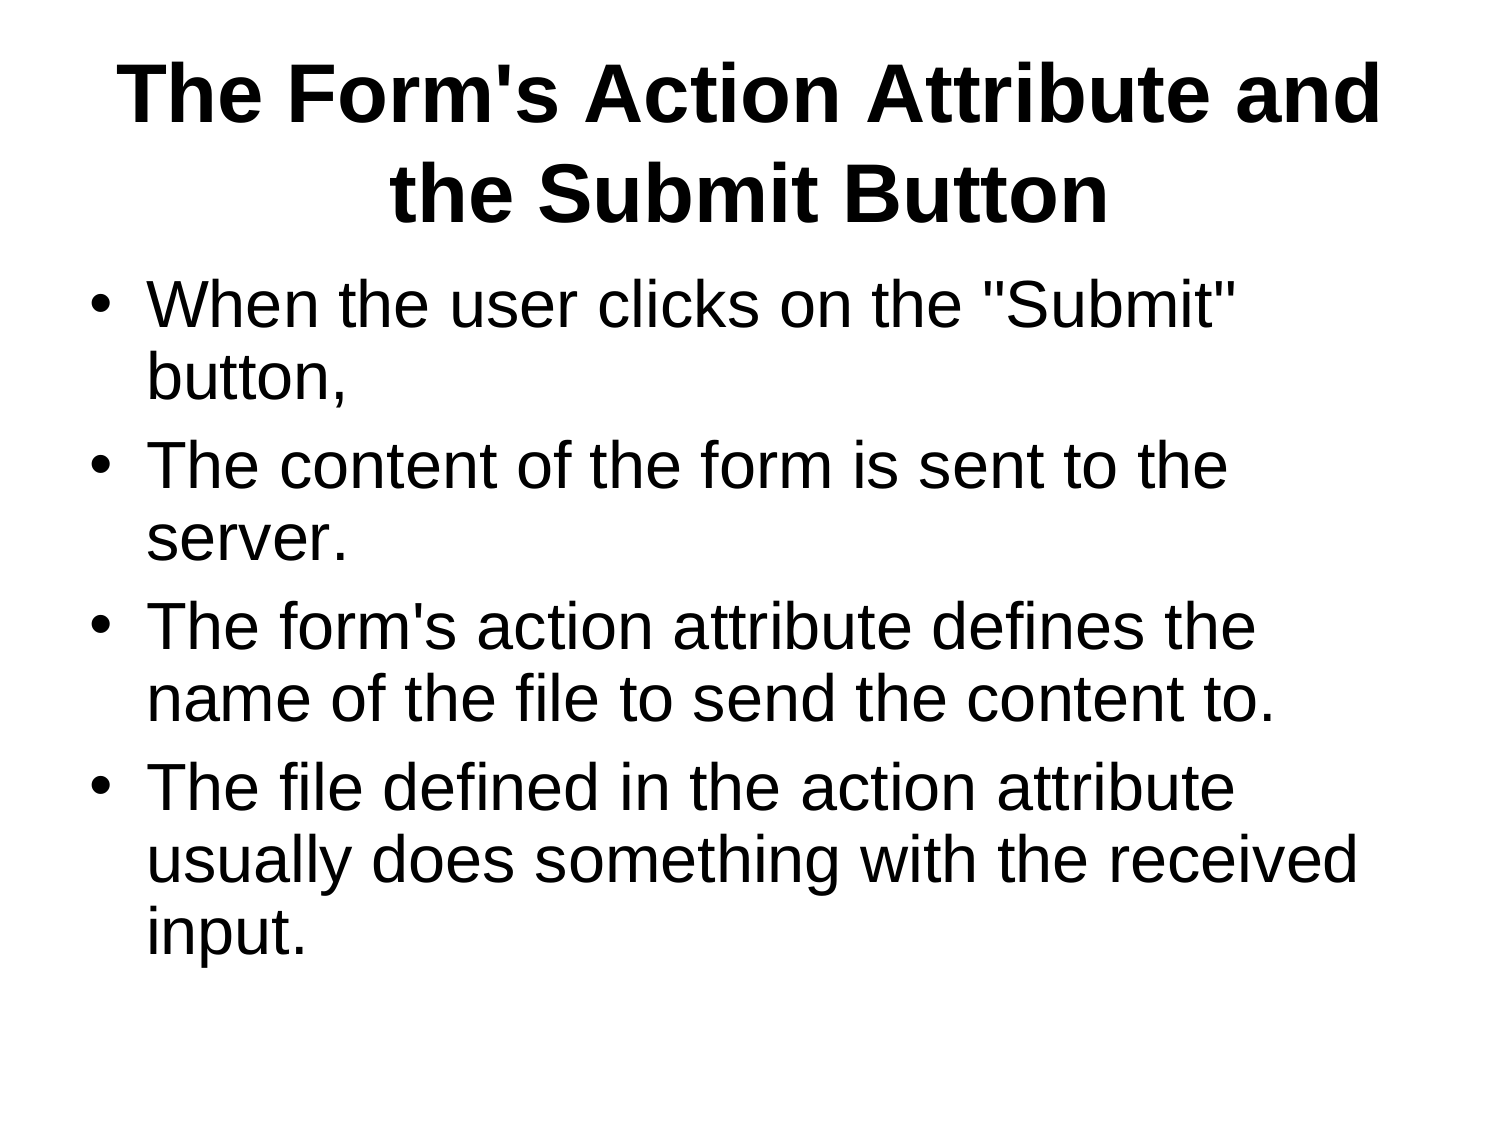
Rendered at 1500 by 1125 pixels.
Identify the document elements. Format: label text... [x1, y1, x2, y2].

title The Form's Action Attribute and the Submit Button [75, 31, 1426, 247]
list When the user clicks on the "Submit" button, The content of the form is sent to the server. The form's action attribute defines the name of the file to send the content to. The file defined in the action attribute usually does something with the received input. [75, 262, 1426, 1005]
